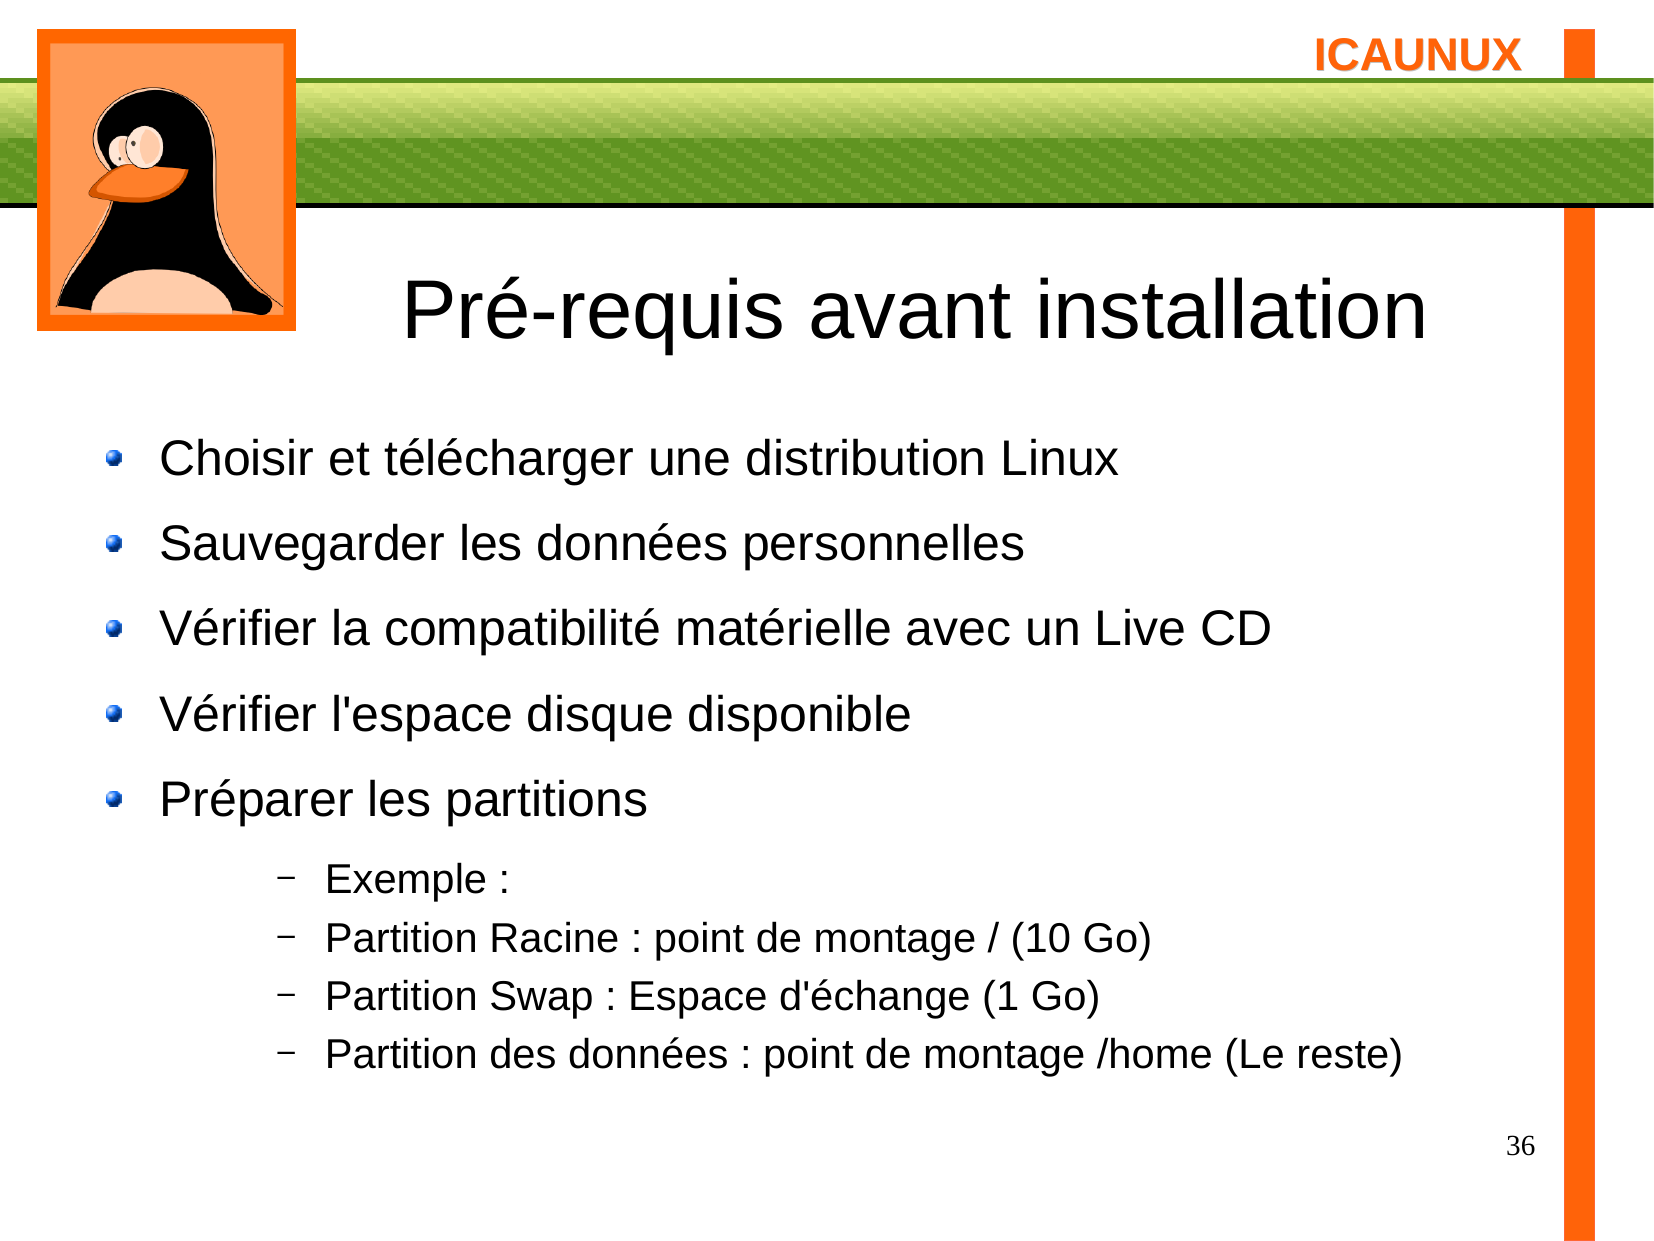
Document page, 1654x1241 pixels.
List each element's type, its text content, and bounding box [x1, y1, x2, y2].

picture [0, 29, 1654, 331]
list Choisir et télécharger une distribution Linux Sauvegarder les données personnelles Vérifier la compatibilité matérielle avec un Live CD Vérifier l'espace disque disponible Préparer les partitions Exemple : Partition Racine : point de montage / (10 Go) Partition Swap : Espace d'échange (1 Go) Partition des données : point de montage /home (Le reste) [88, 344, 1512, 1138]
title Pré-requis avant installation [324, 235, 1506, 344]
